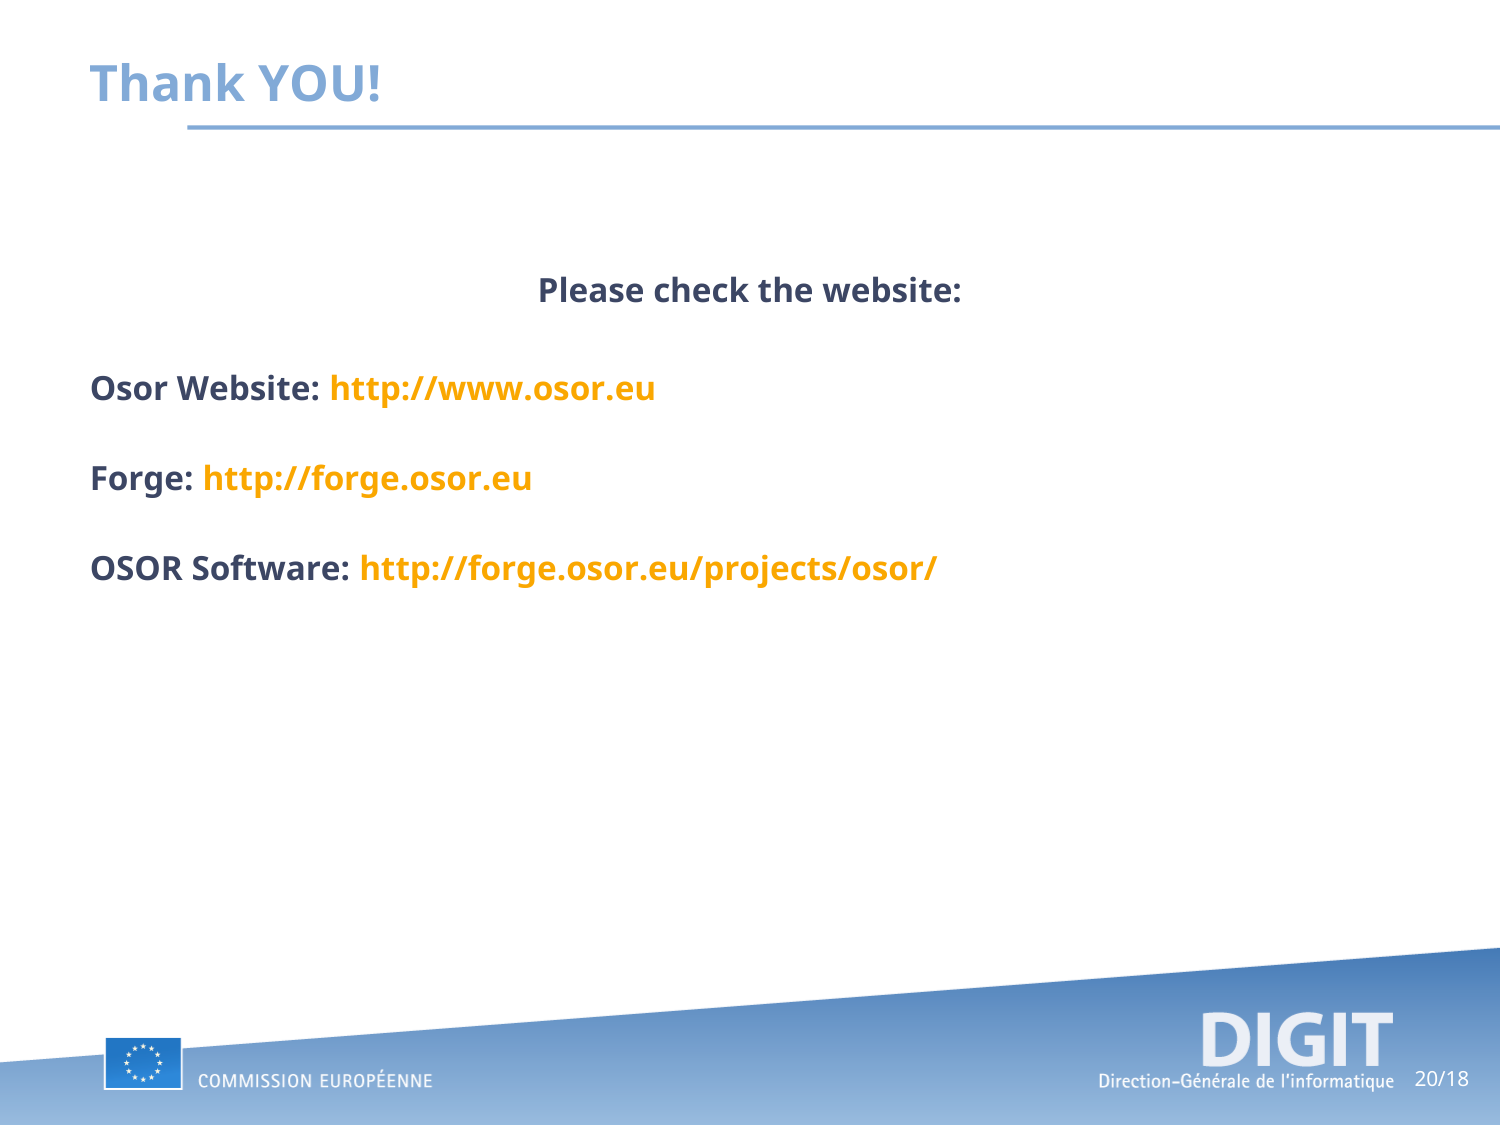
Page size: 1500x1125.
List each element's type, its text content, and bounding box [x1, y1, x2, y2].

title Thank YOU! [75, 45, 1426, 233]
picture [0, 0, 1500, 1125]
list Please check the website: Osor Website: http://www.osor.eu Forge: http://forge.osor.eu OSOR Software: http://forge.osor.eu/projects/osor/ [75, 262, 1426, 1006]
